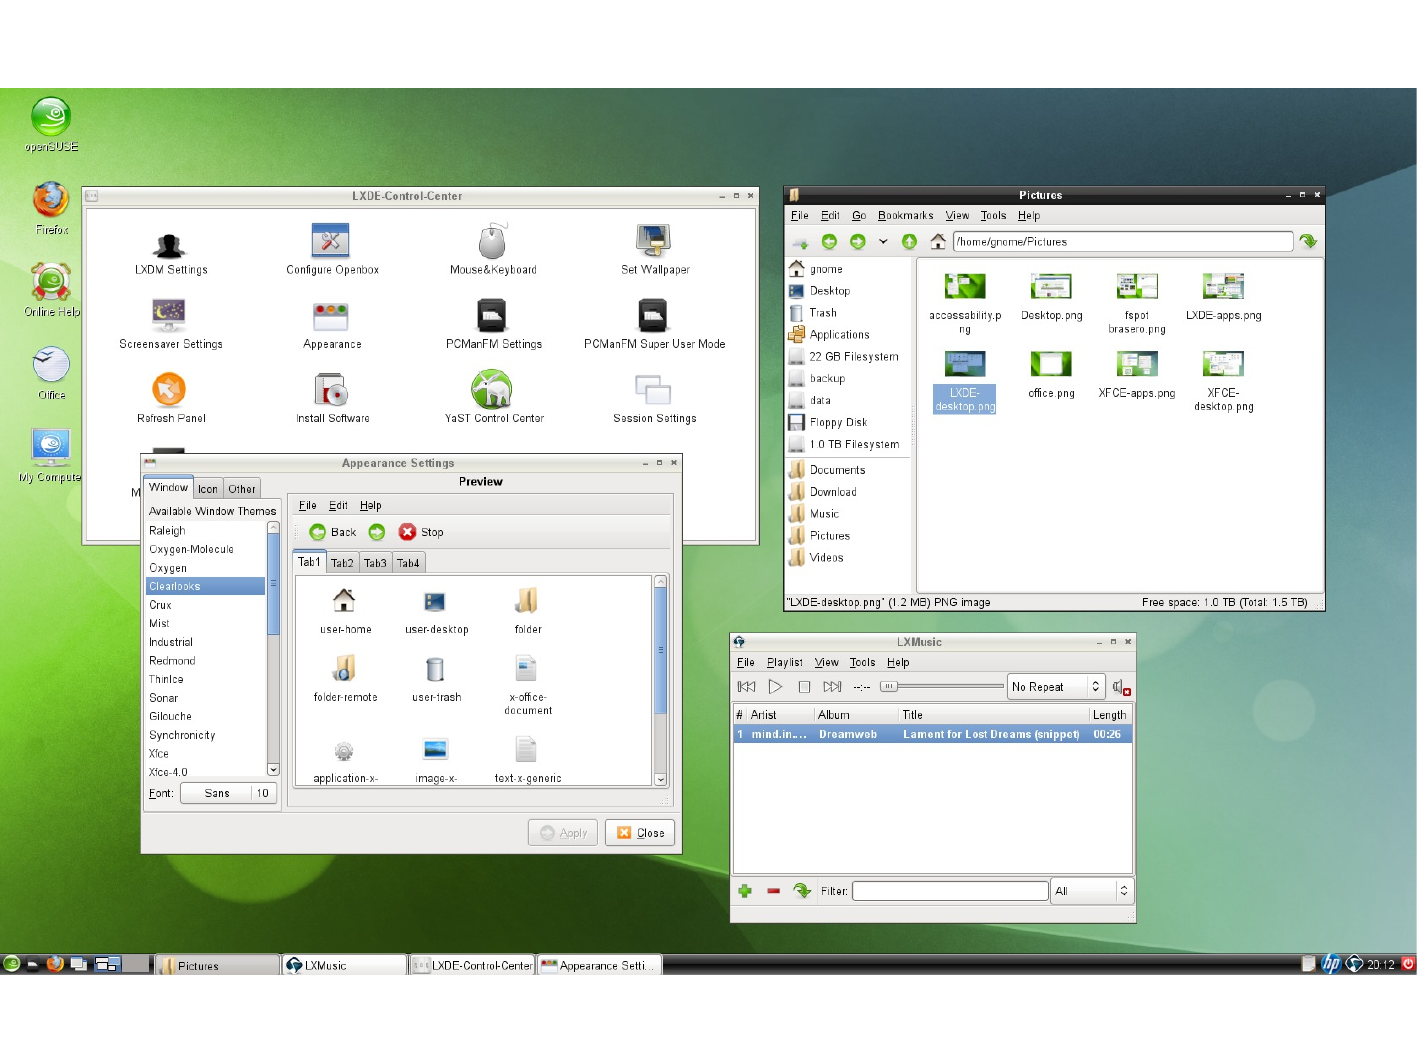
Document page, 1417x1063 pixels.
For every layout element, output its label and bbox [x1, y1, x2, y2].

picture [0, 88, 1417, 975]
